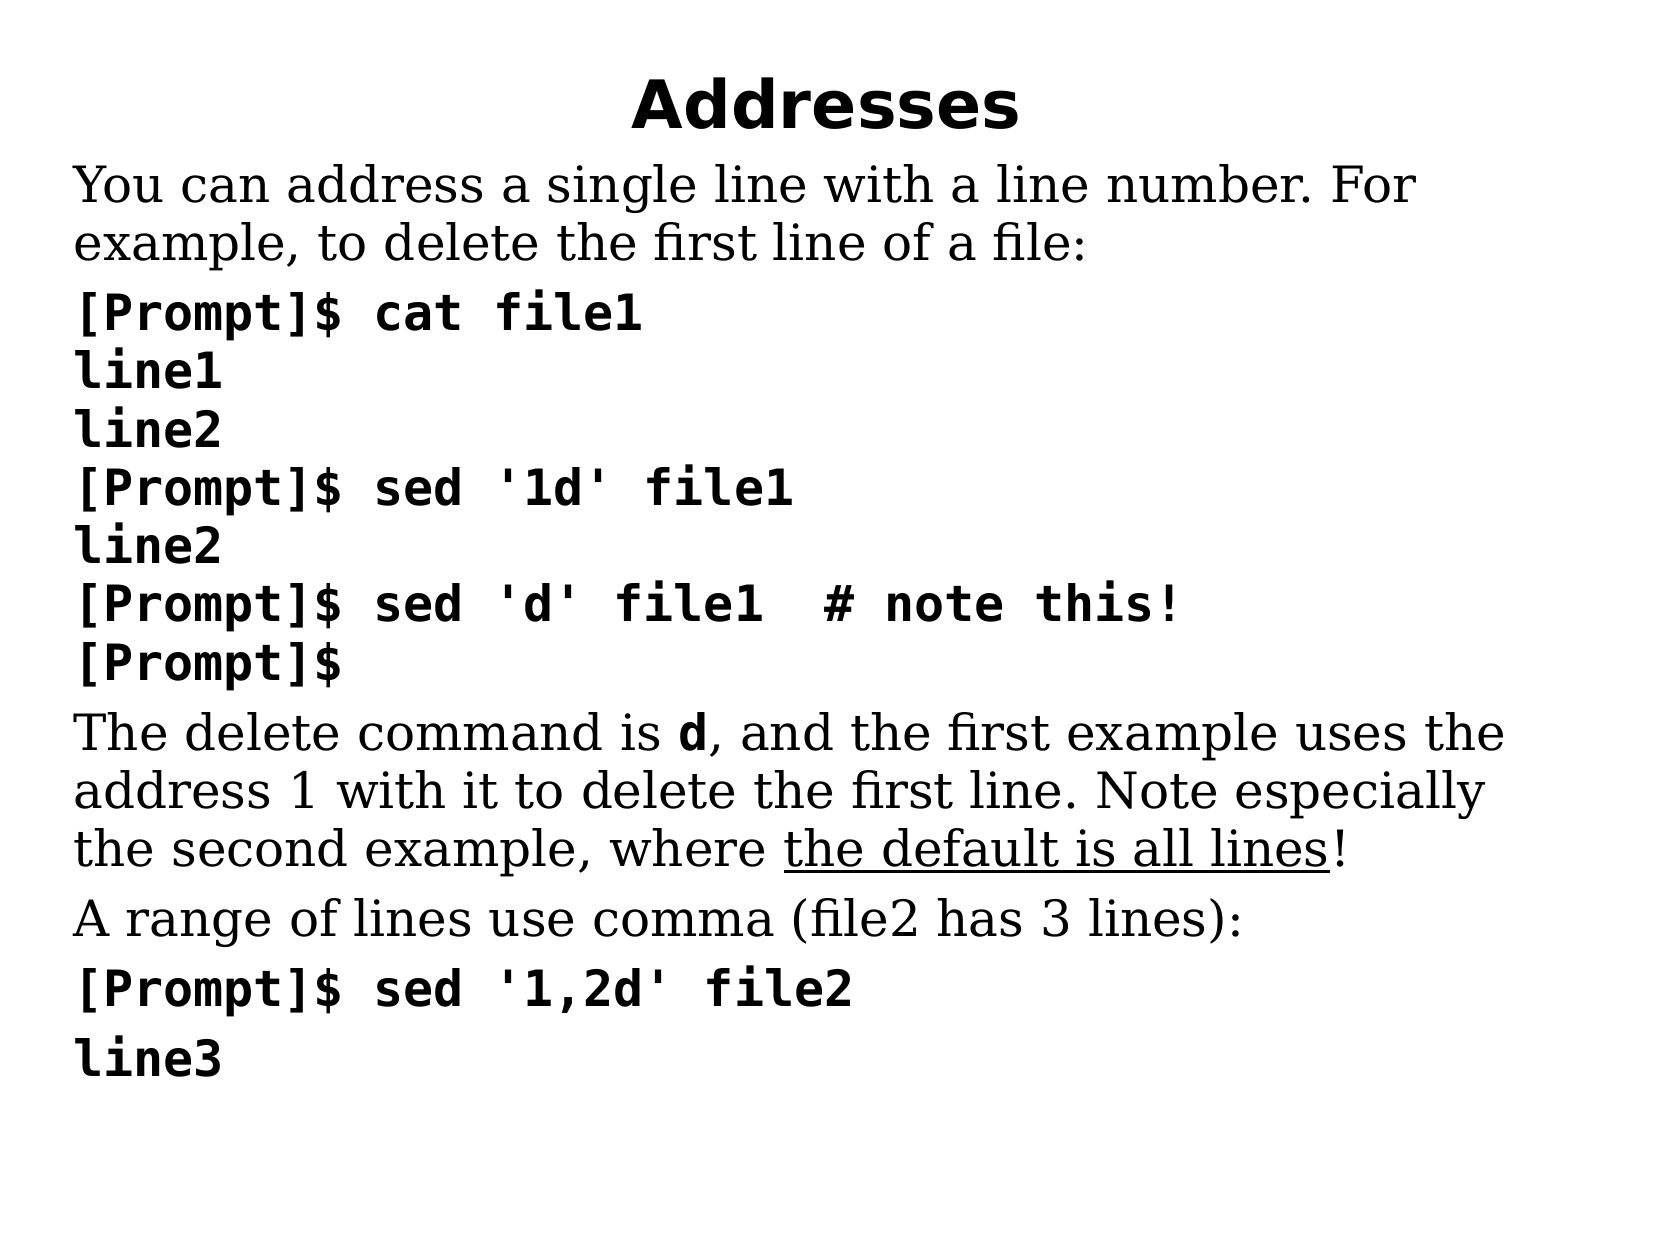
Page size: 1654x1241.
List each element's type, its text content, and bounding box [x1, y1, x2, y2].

text_box Addresses You can address a single line with a line number. For example, to delete the first line of a file: [Prompt]$ cat file1 line1 line2 [Prompt]$ sed '1d' file1 line2 [Prompt]$ sed 'd' file1 # note this! [Prompt]$ The delete command is d, and the first example uses the address 1 with it to delete the first line. Note especially the second example, where the default is all lines! A range of lines use comma (file2 has 3 lines): [Prompt]$ sed '1,2d' file2 line3 [59, 59, 1595, 1096]
